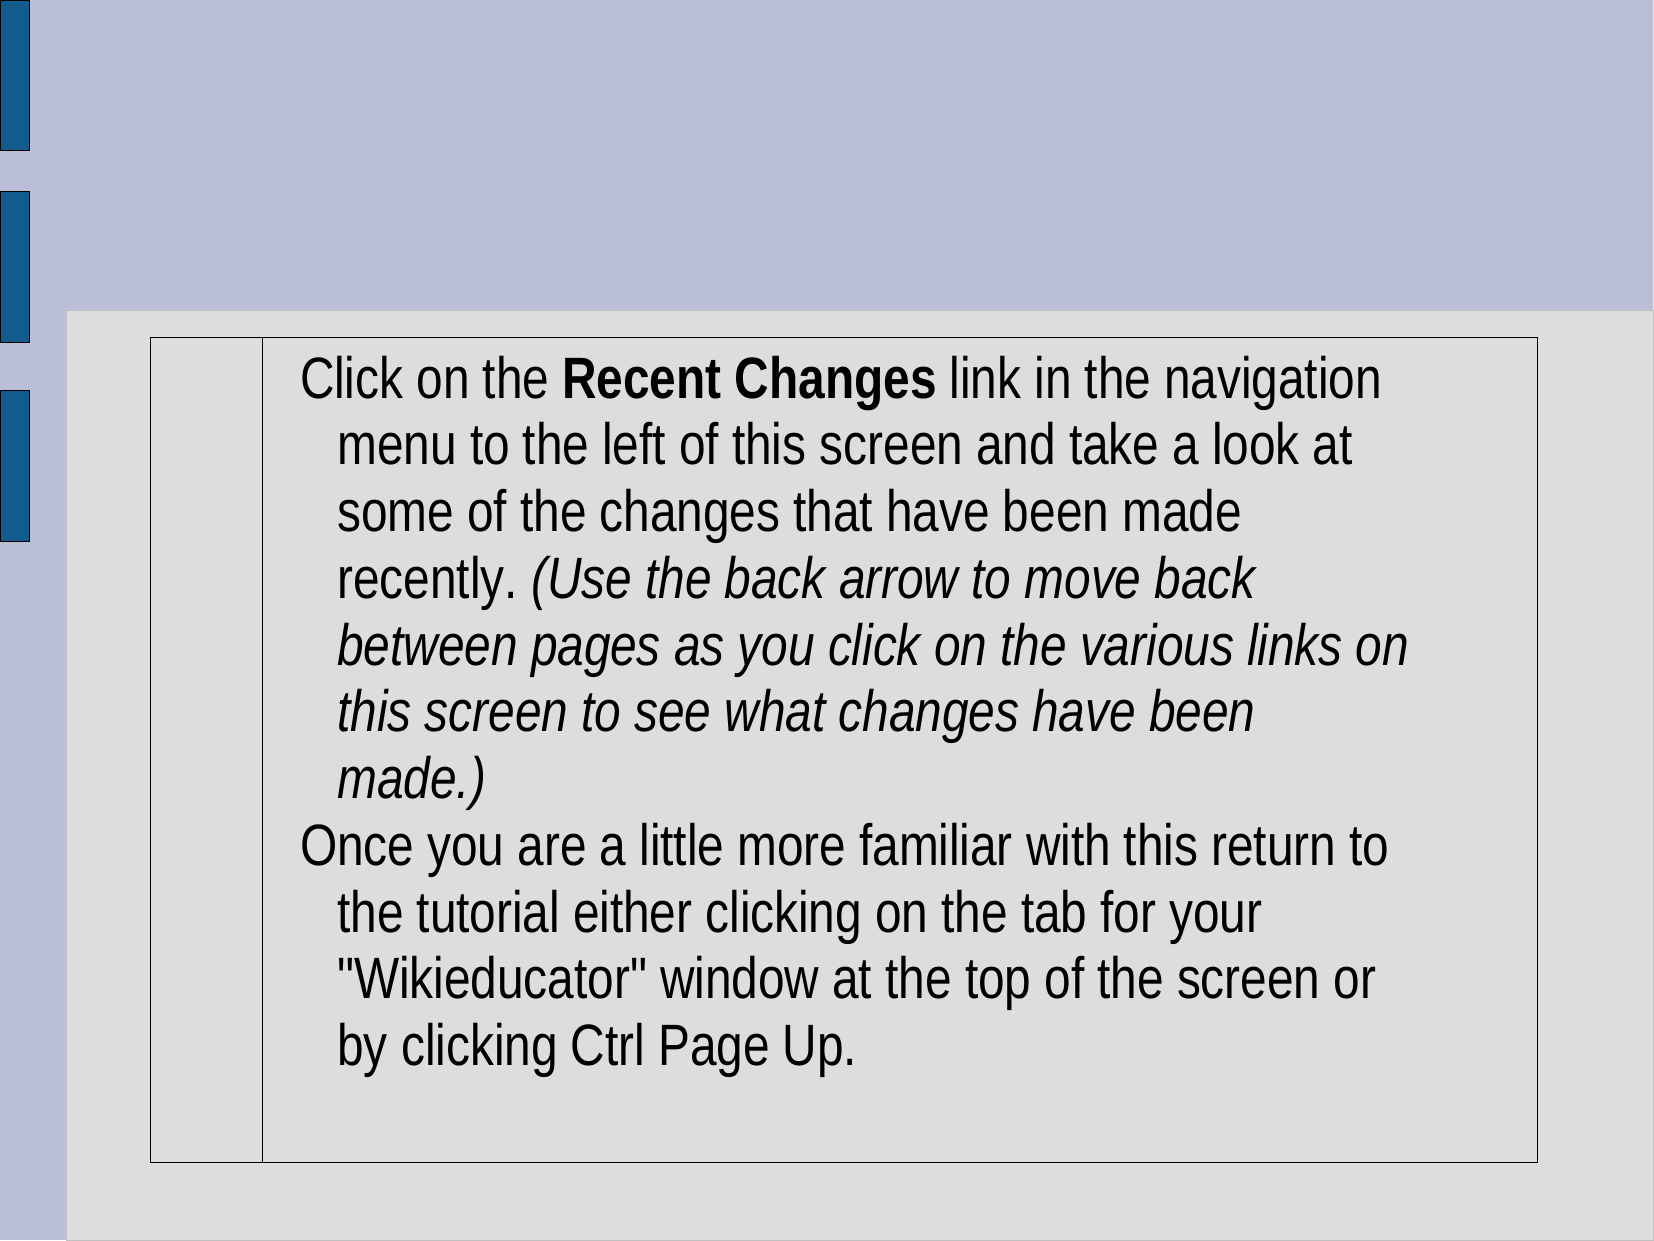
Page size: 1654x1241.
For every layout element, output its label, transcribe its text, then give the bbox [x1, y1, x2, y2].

list Click on the Recent Changes link in the navigation menu to the left of this screen and take a look at some of the changes that have been made recently. (Use the back arrow to move back between pages as you click on the various links on this screen to see what changes have been made.) Once you are a little more familiar with this return to the tutorial either clicking on the tab for your "Wikieducator" window at the top of the screen or by clicking Ctrl Page Up. [263, 343, 1416, 1126]
